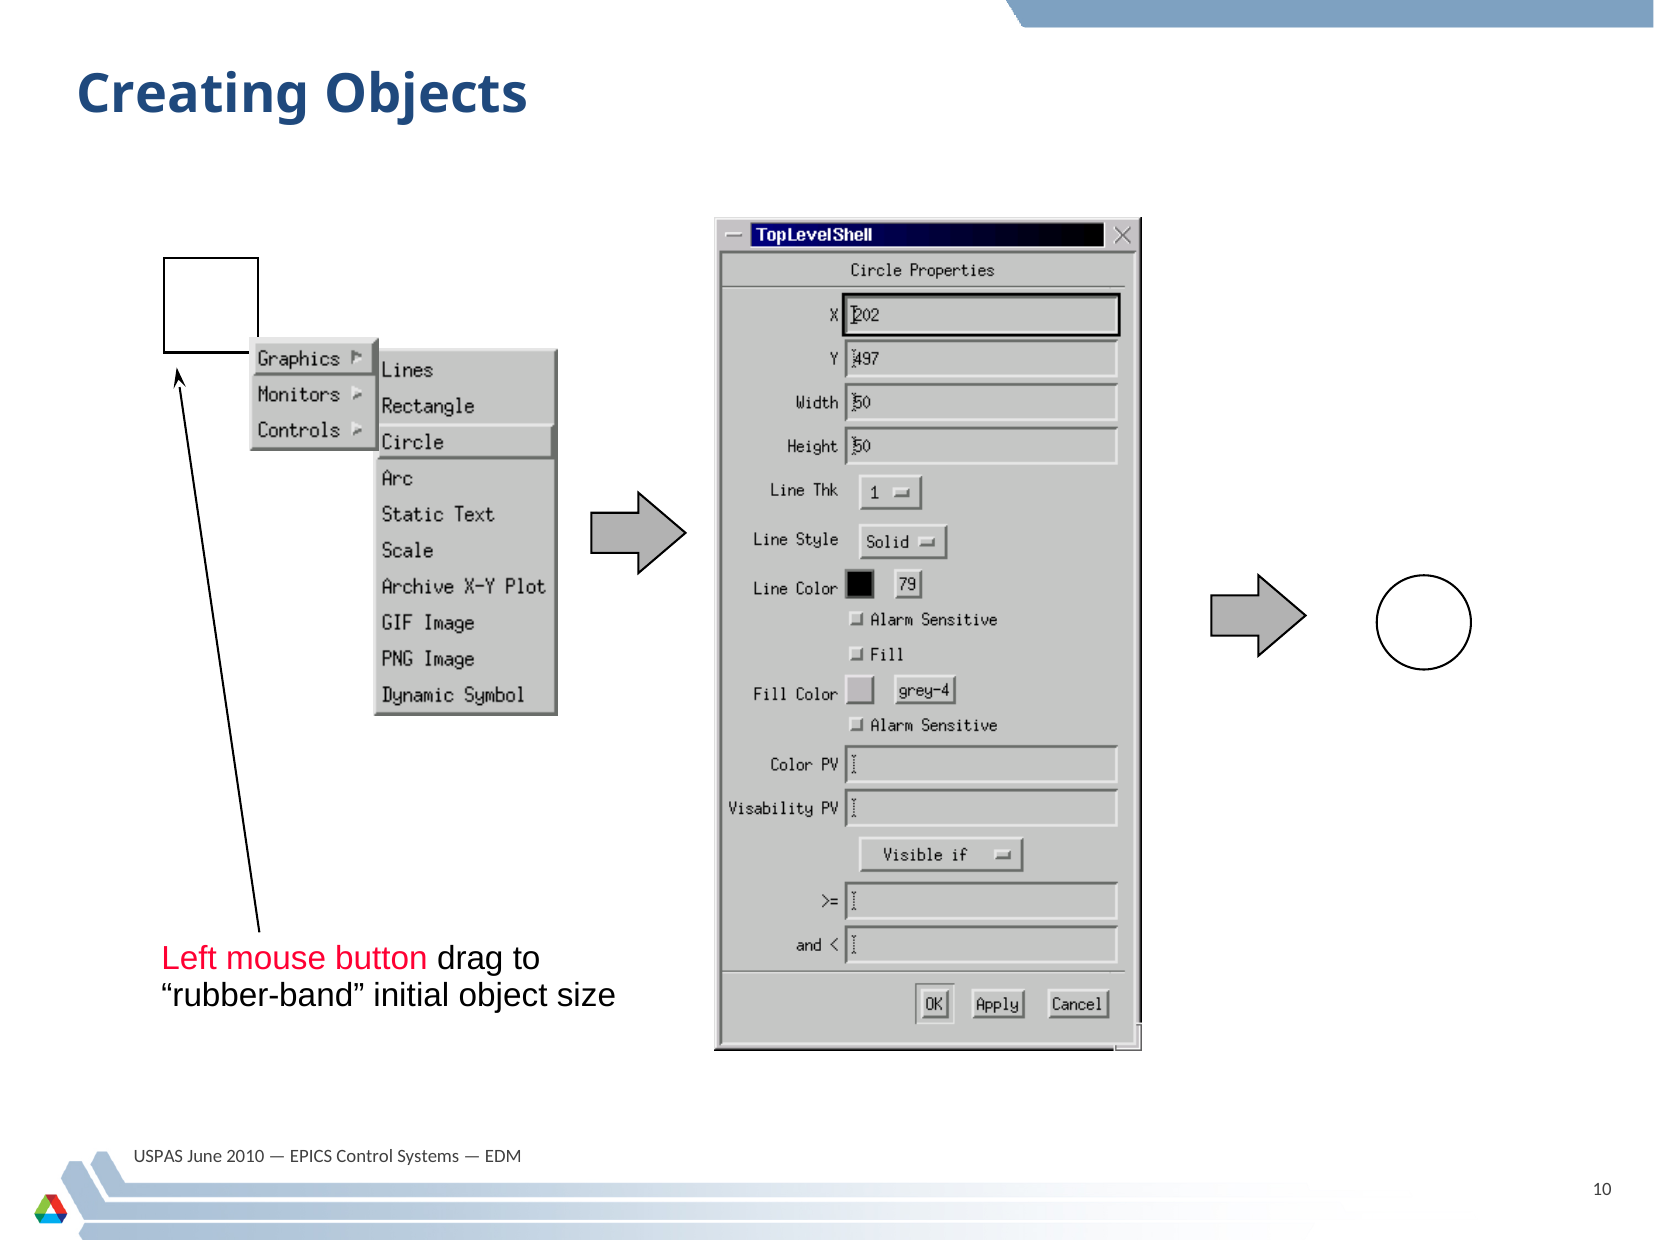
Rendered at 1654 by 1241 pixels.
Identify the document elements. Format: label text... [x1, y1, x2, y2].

text_box [591, 492, 686, 574]
title Creating Objects [61, 39, 1500, 143]
picture [714, 217, 1142, 1051]
picture [0, 0, 1654, 29]
picture [0, 1143, 1654, 1240]
picture [249, 337, 558, 716]
text_box Left mouse button drag to “rubber-band” initial object size [146, 932, 633, 1022]
text_box [1211, 575, 1306, 656]
